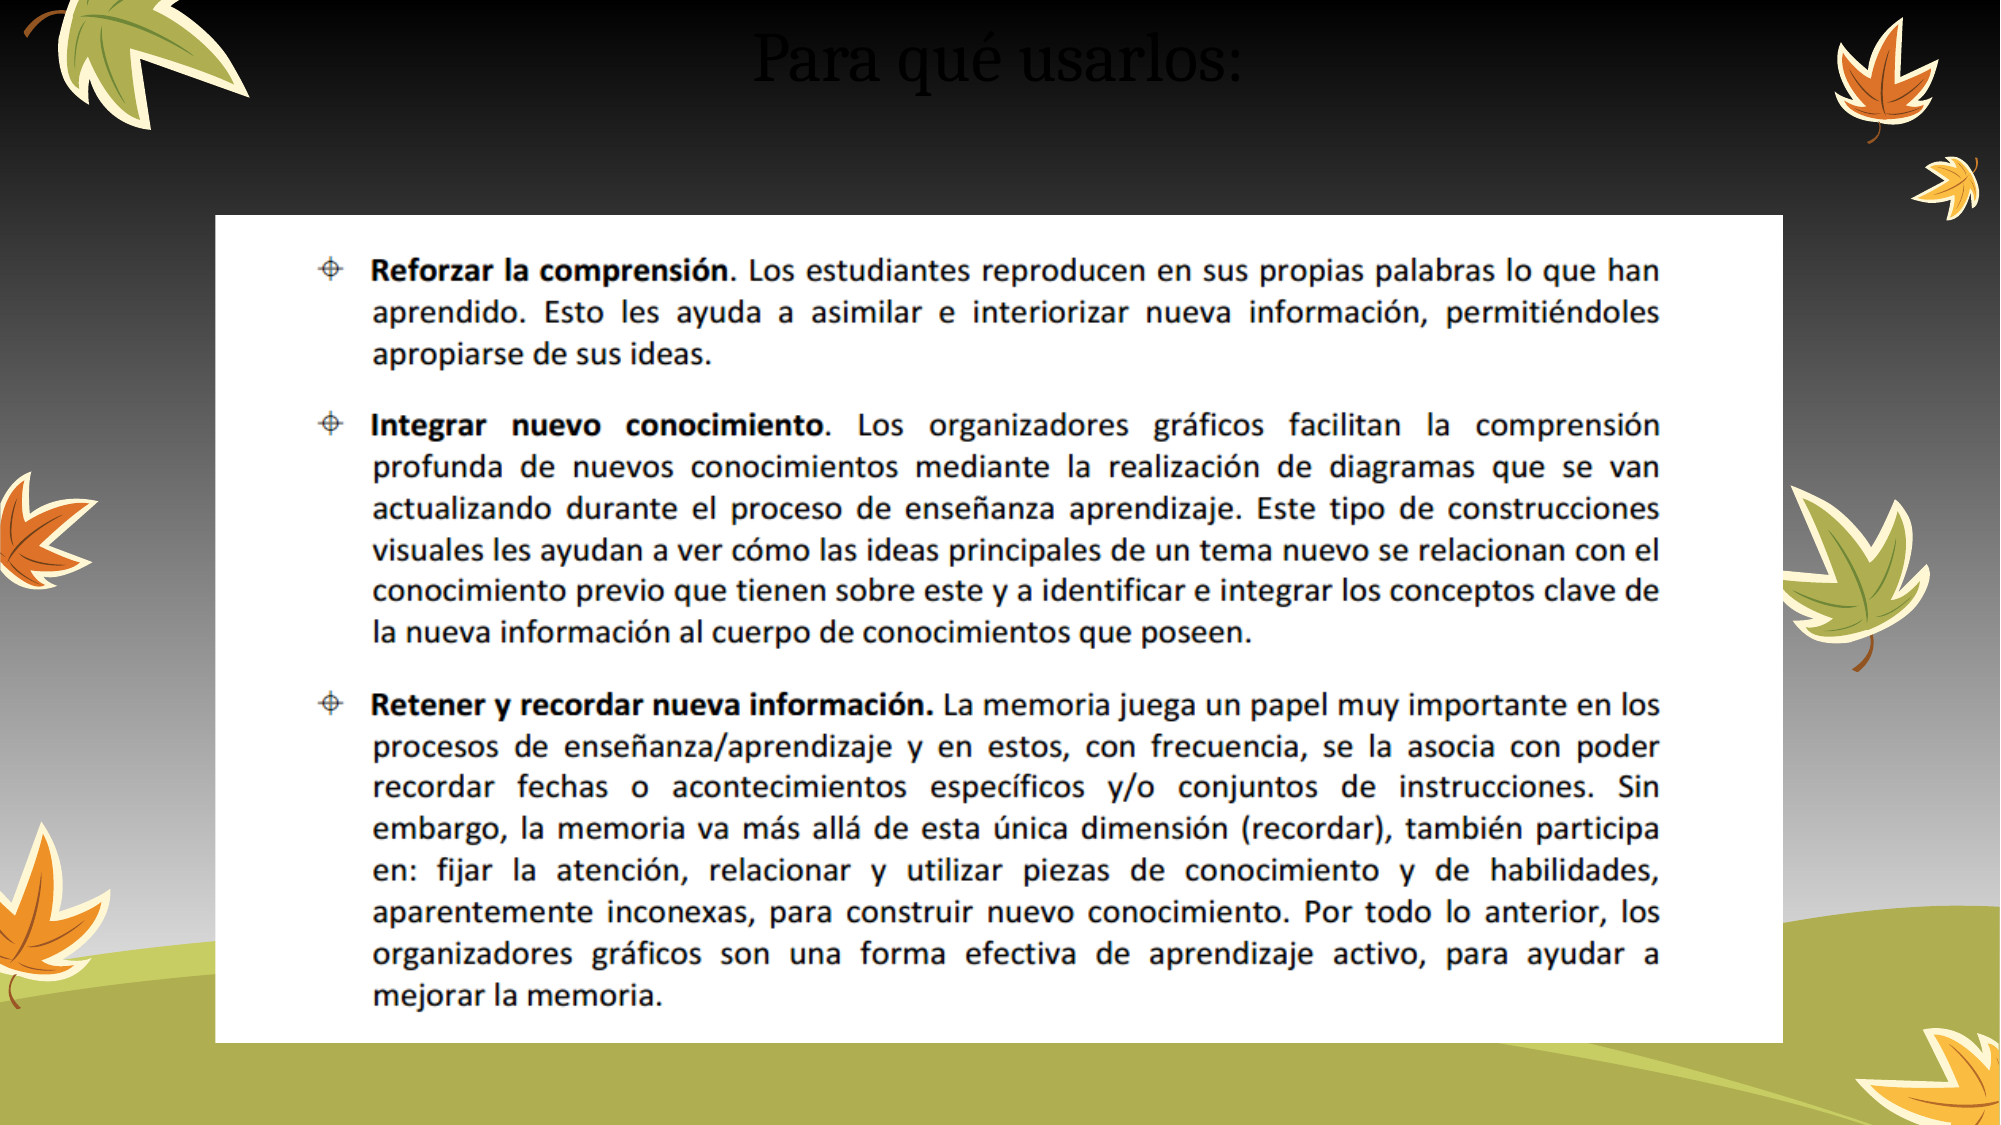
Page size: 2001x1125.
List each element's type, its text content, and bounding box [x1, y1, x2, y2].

picture [215, 215, 1783, 1043]
title Para qué usarlos: [249, 12, 1749, 215]
